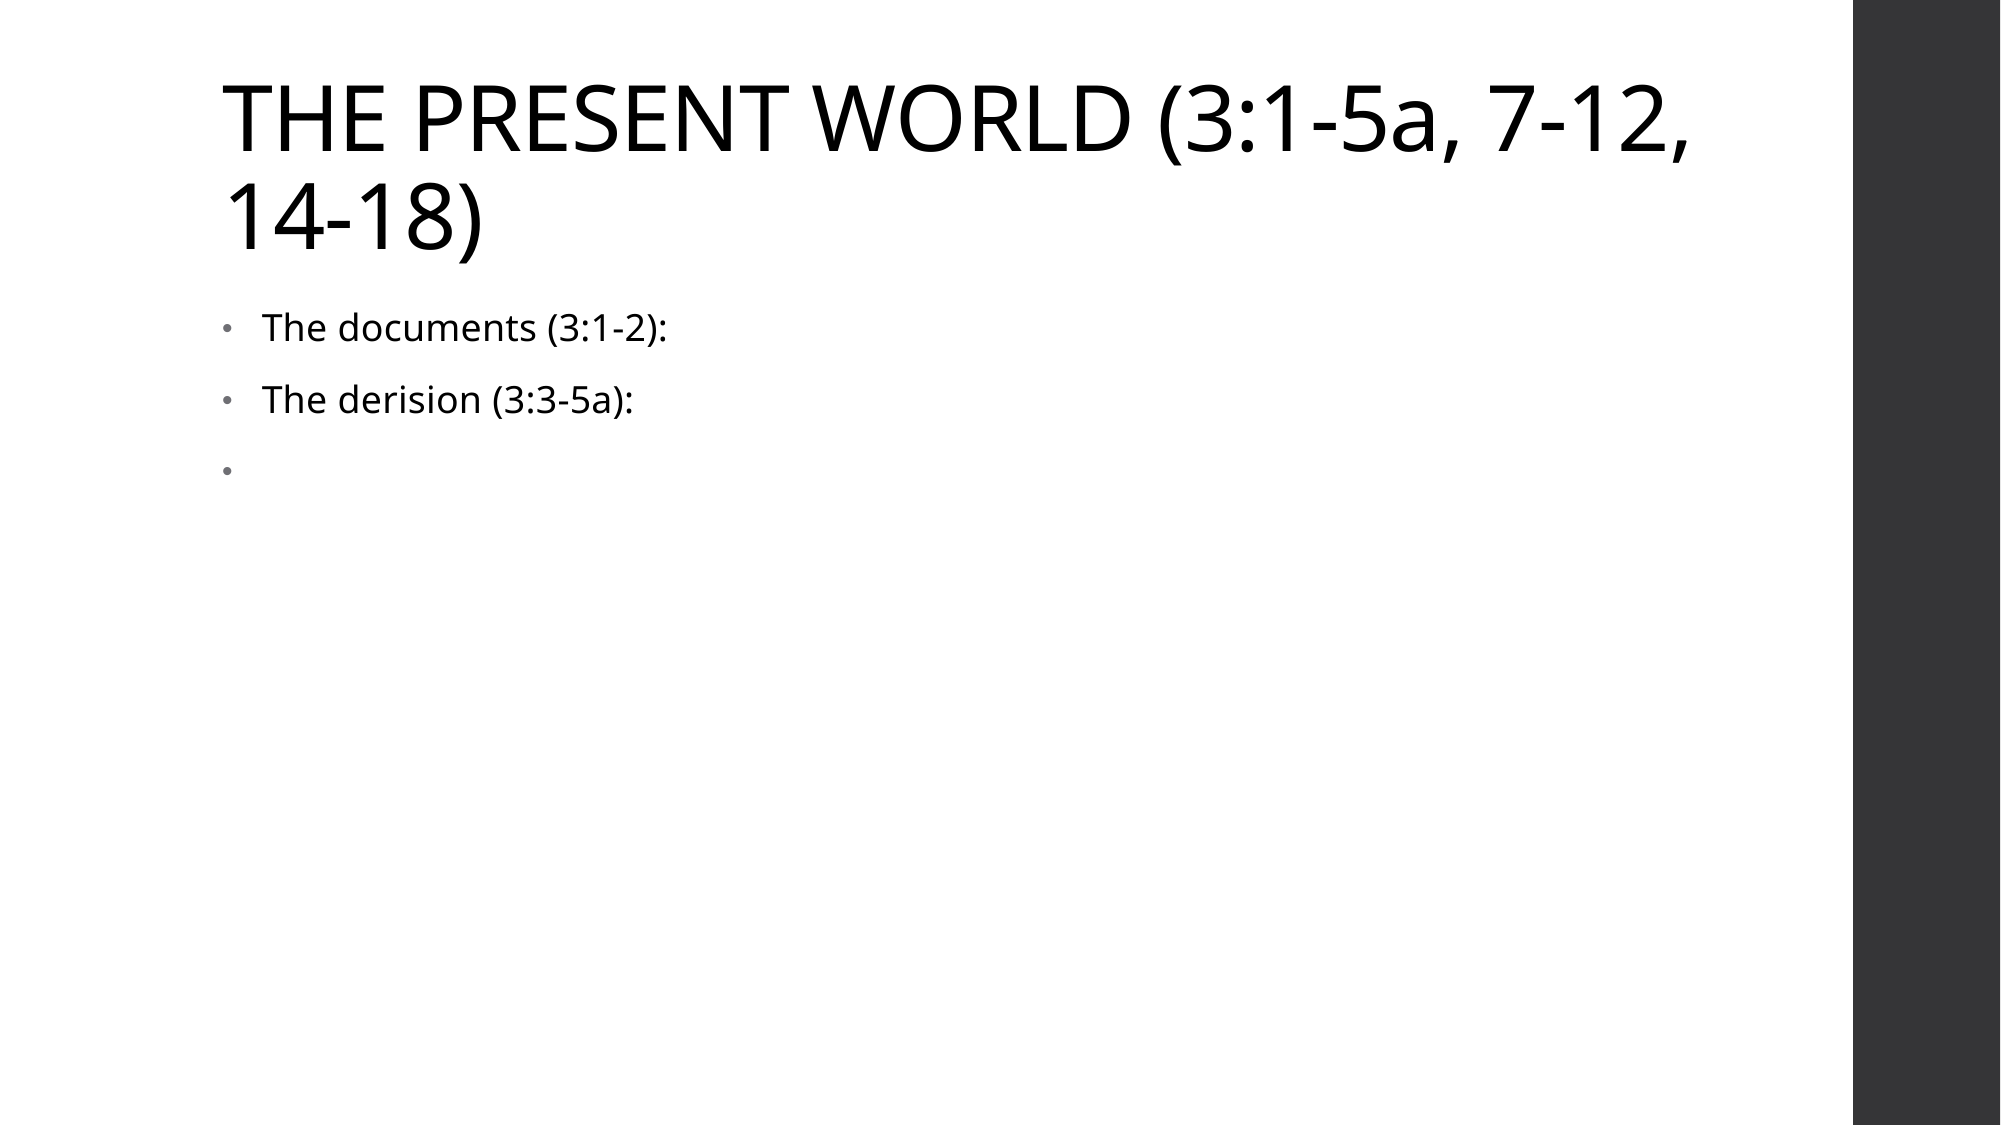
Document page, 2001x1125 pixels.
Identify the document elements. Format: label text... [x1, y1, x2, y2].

list The documents (3:1-2): The derision (3:3-5a): [206, 299, 1617, 1014]
title THE PRESENT WORLD (3:1-5a, 7-12, 14-18) [206, 60, 1797, 278]
